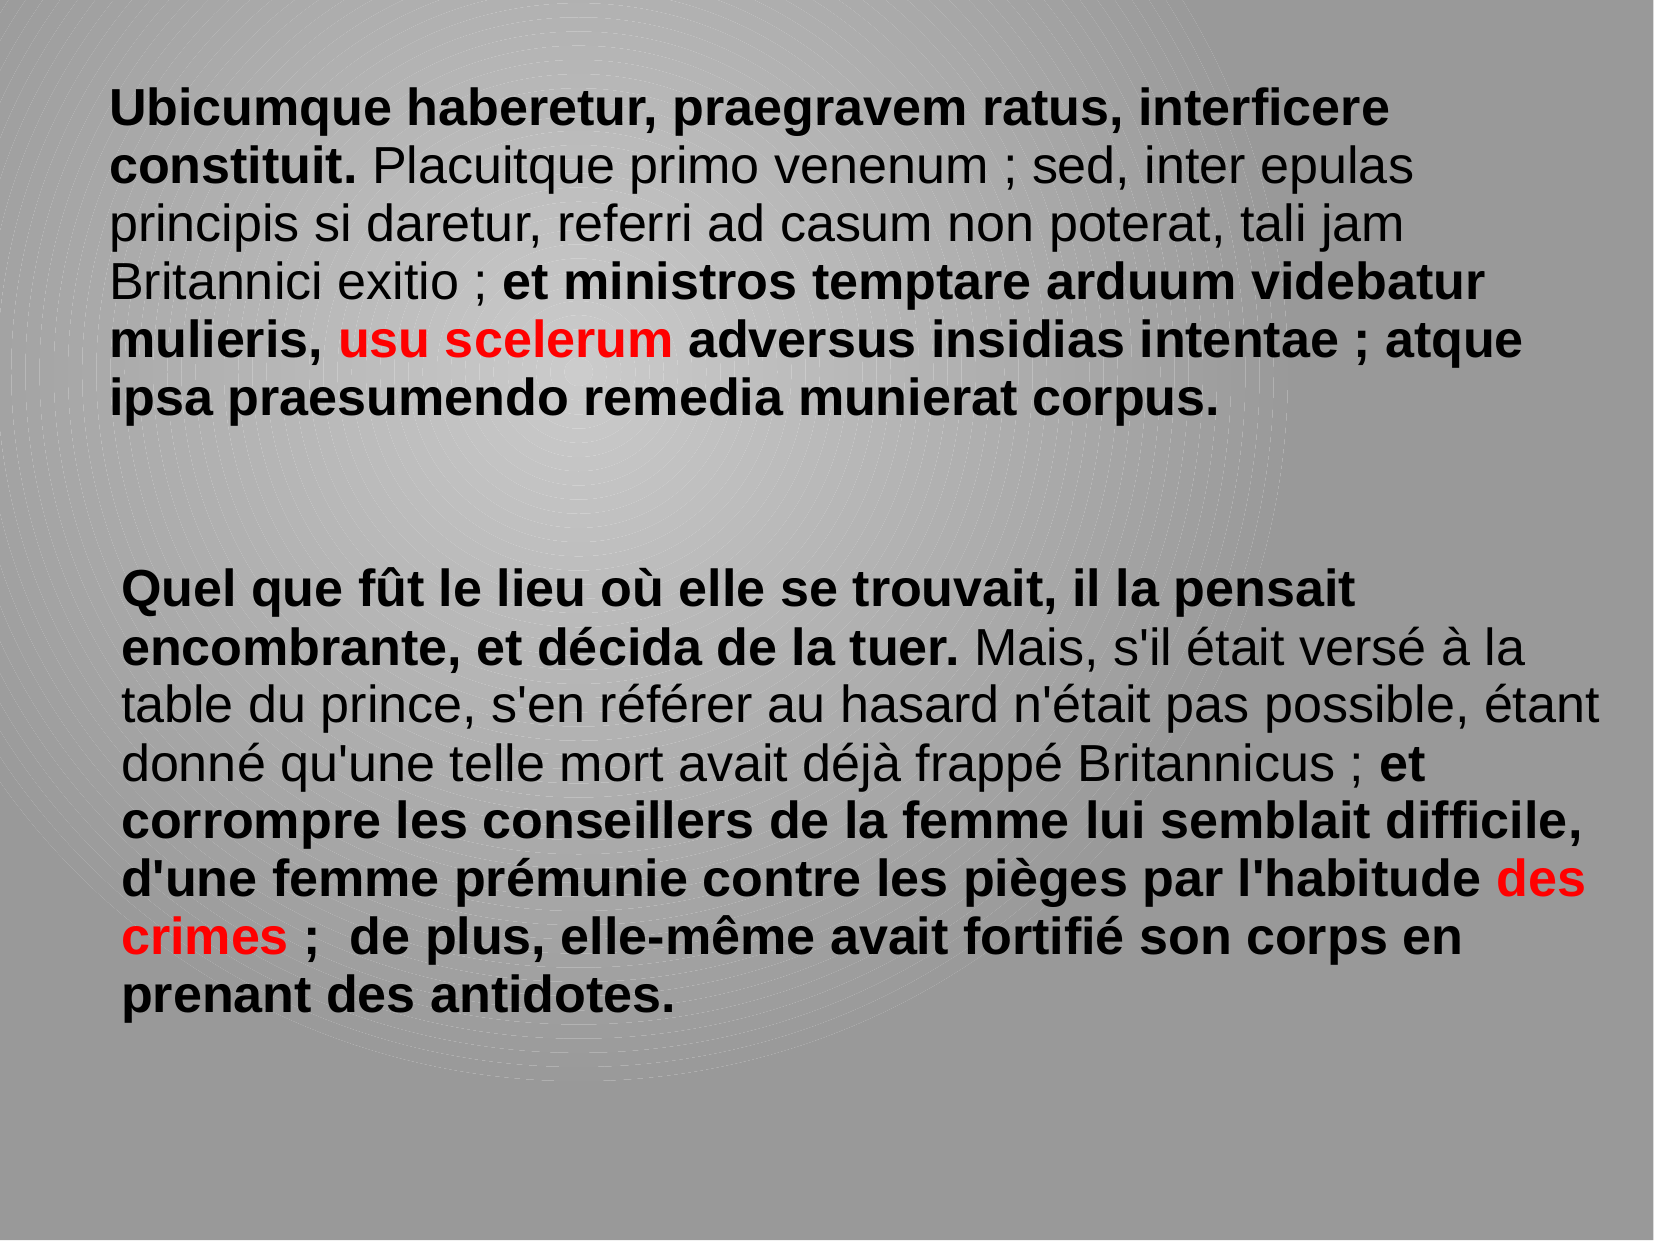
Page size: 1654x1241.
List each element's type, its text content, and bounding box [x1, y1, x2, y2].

text_box Ubicumque haberetur, praegravem ratus, interficere constituit. Placuitque primo venenum ; sed, inter epulas principis si daretur, referri ad casum non poterat, tali jam Britannici exitio ; et ministros temptare arduum videbatur mulieris, usu scelerum adversus insidias intentae ; atque ipsa praesumendo remedia munierat corpus. [94, 70, 1583, 440]
text_box Quel que fût le lieu où elle se trouvait, il la pensait encombrante, et décida de la tuer. Mais, s'il était versé à la table du prince, s'en référer au hasard n'était pas possible, étant donné qu'une telle mort avait déjà frappé Britannicus ; et corrompre les conseillers de la femme lui semblait difficile, d'une femme prémunie contre les pièges par l'habitude des crimes ; de plus, elle-même avait fortifié son corps en prenant des antidotes. [106, 552, 1619, 1040]
